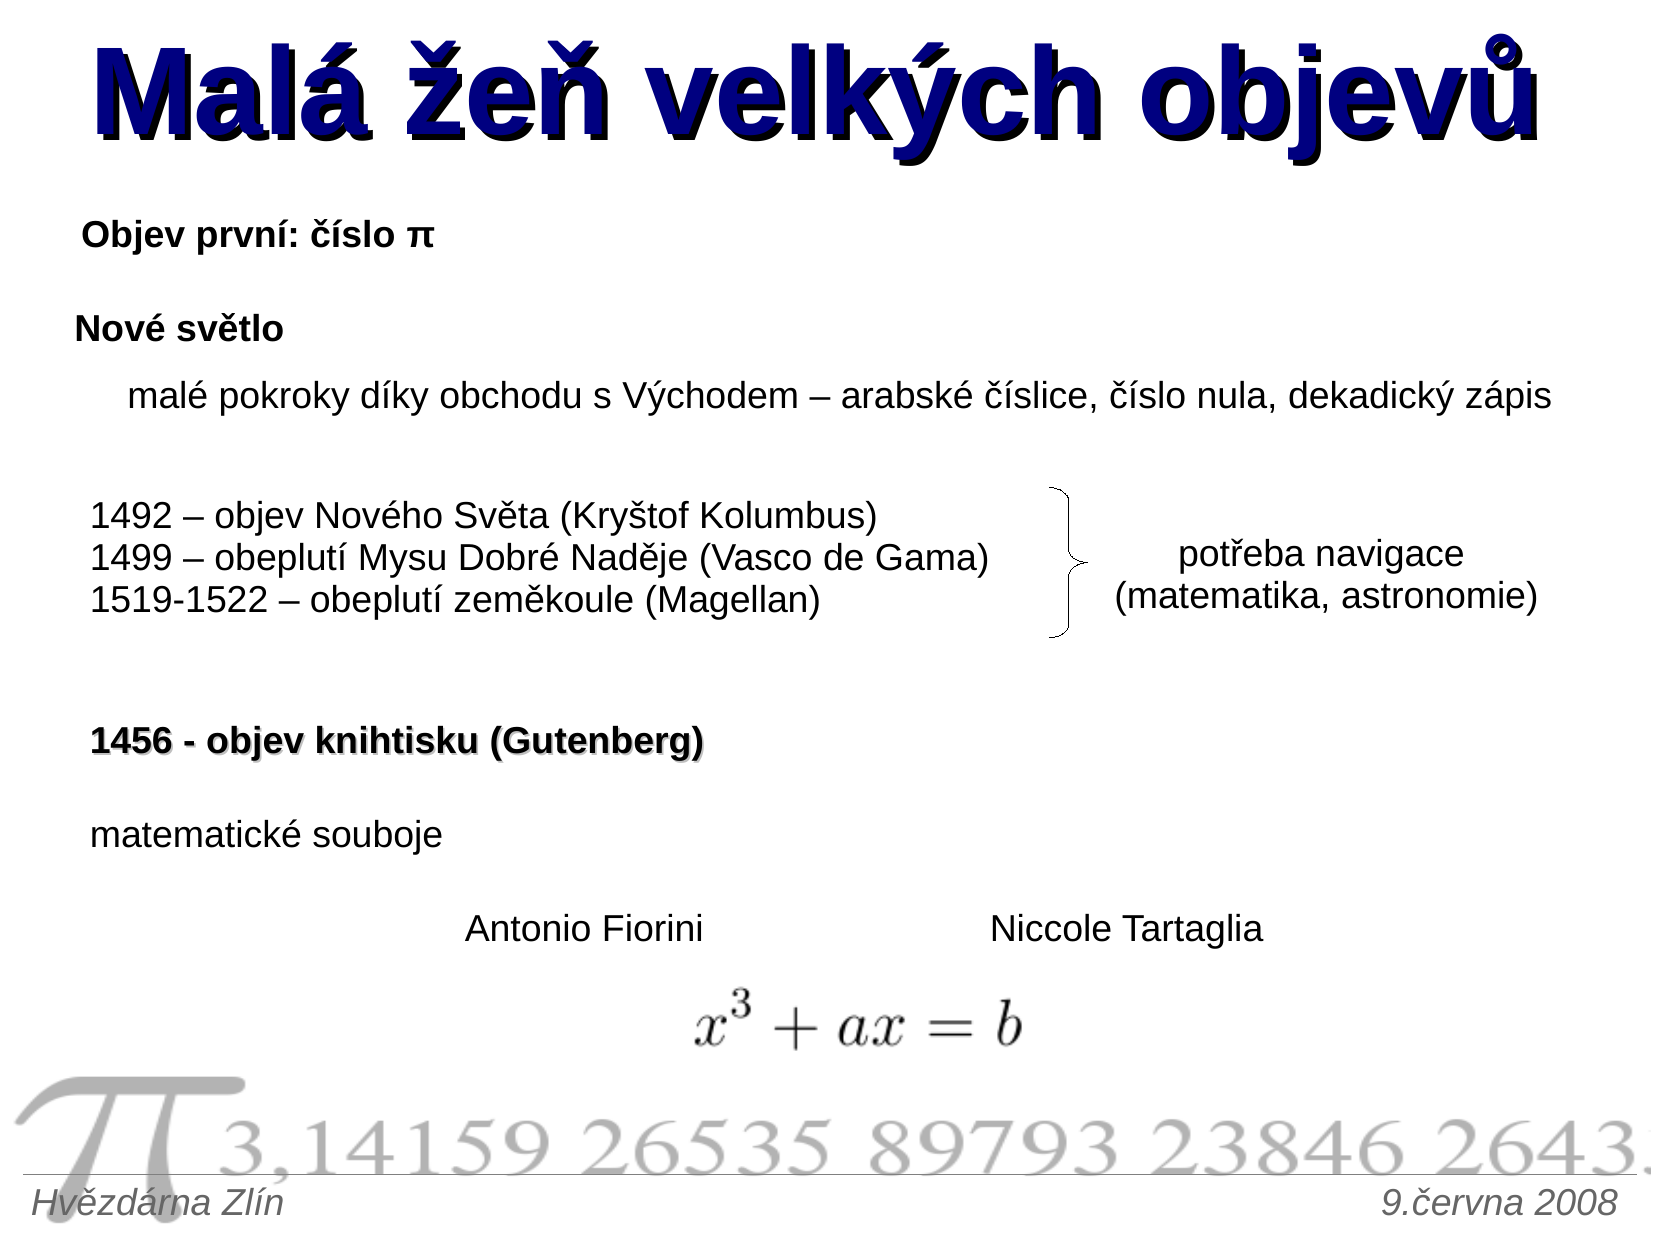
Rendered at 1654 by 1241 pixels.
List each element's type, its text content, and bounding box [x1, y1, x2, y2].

text_box malé pokroky díky obchodu s Východem – arabské číslice, číslo nula, dekadický zápis [112, 367, 1568, 425]
text_box Antonio Fiorini Niccole Tartaglia [450, 900, 1279, 957]
text_box Hvězdárna Zlín 9.června 2008 [16, 1174, 1633, 1232]
picture [0, 974, 1651, 1239]
text_box matematické souboje [75, 805, 469, 863]
text_box Malá žeň velkých objevů [75, 13, 1558, 169]
text_box Nové světlo [59, 300, 301, 357]
text_box Objev první: číslo π [66, 205, 451, 263]
text_box 1456 - objev knihtisku (Gutenberg) [75, 712, 718, 770]
text_box 1492 – objev Nového Světa (Kryštof Kolumbus) 1499 – obeplutí Mysu Dobré Naděje (Vasco de Gama) 1519-1522 – obeplutí zeměkoule (Magellan) [75, 487, 1005, 629]
text_box potřeba navigace (matematika, astronomie) [1099, 525, 1554, 624]
